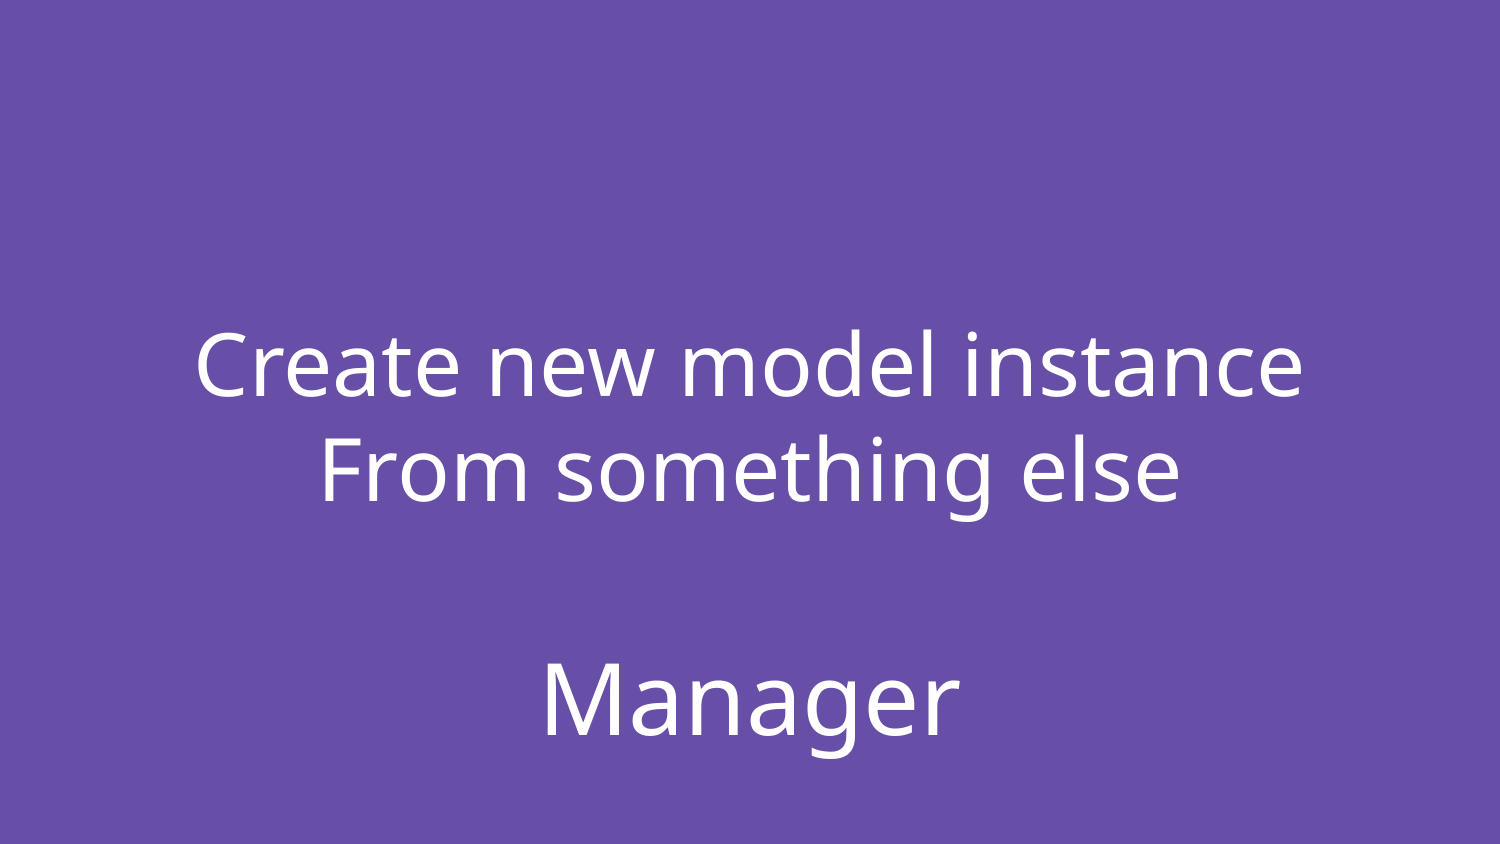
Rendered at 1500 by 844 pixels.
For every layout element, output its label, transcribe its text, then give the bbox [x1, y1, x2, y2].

title Create new model instance From something else [75, 58, 1425, 568]
text_box Manager [75, 568, 1425, 771]
